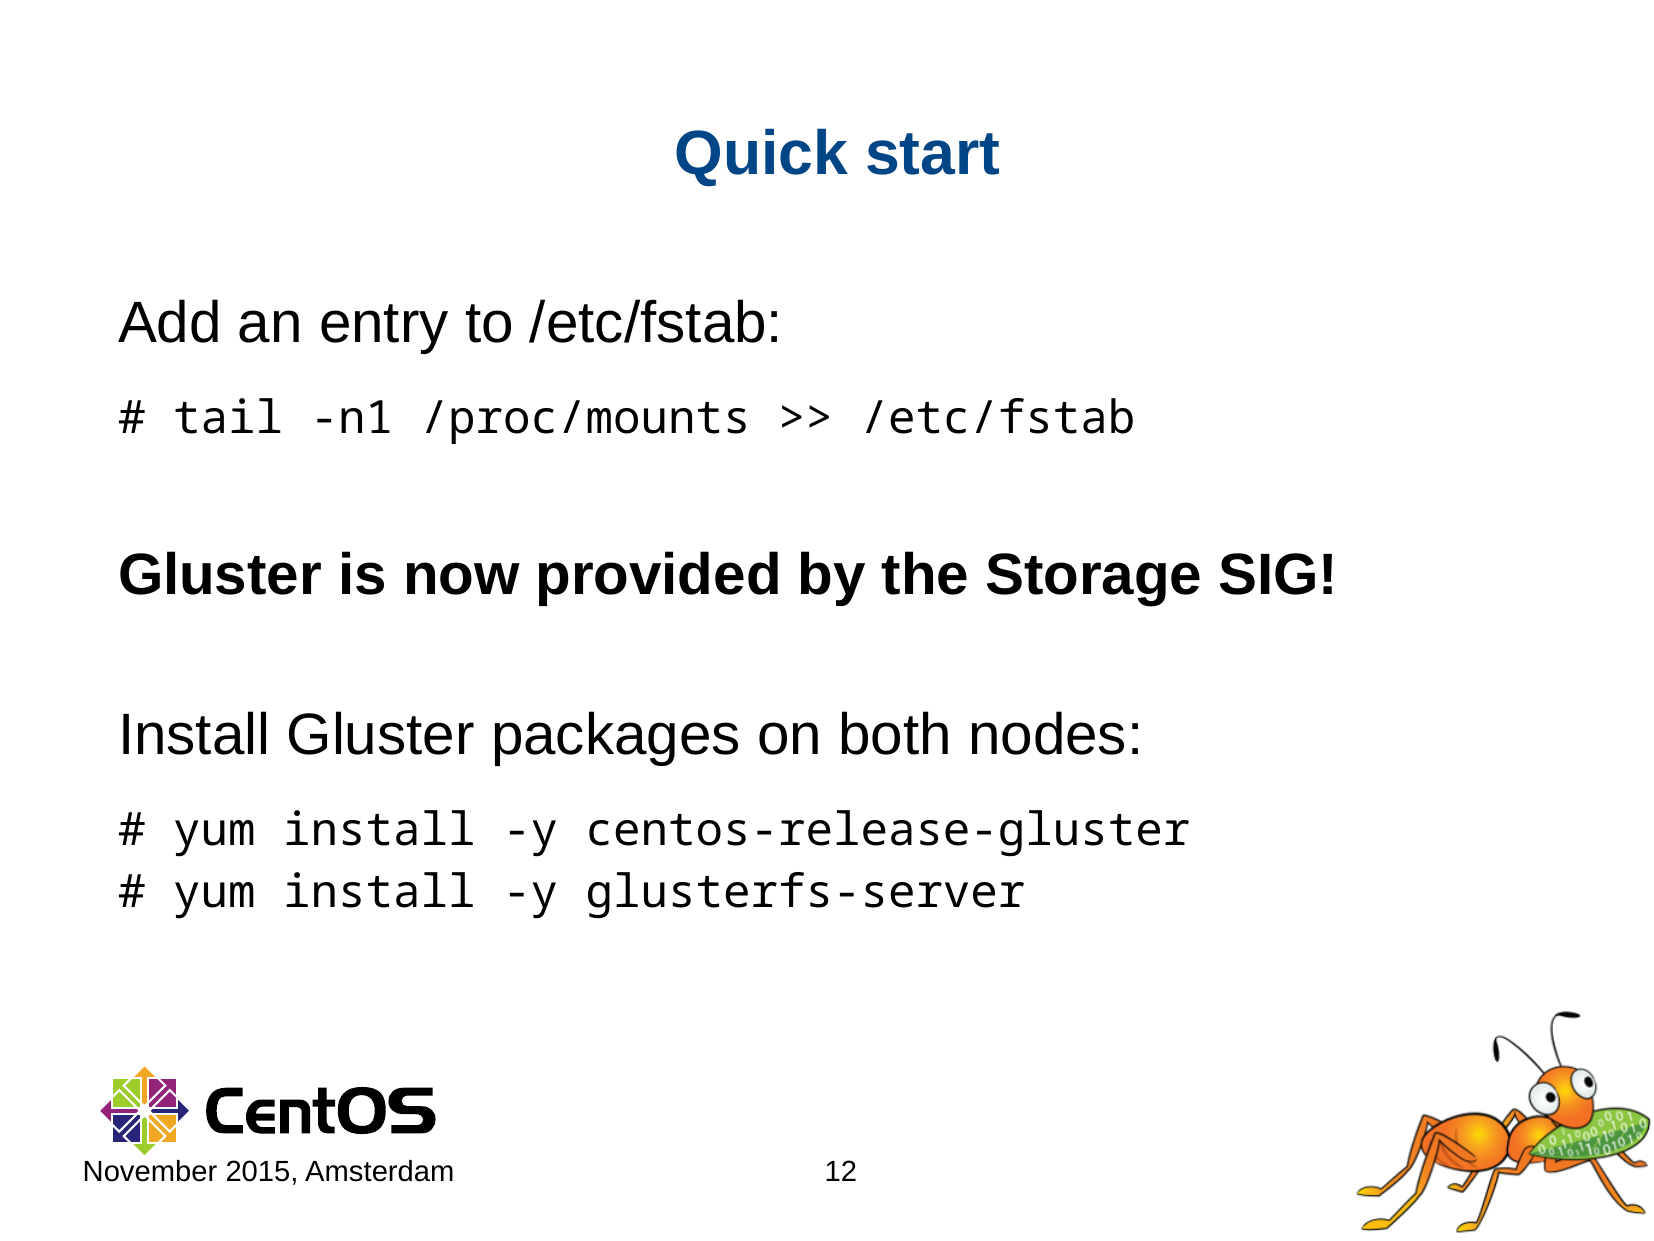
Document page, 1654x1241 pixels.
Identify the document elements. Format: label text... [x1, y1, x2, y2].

list Add an entry to /etc/fstab: # tail -n1 /proc/mounts >> /etc/fstab Gluster is now provided by the Storage SIG! Install Gluster packages on both nodes: # yum install -y centos-release-gluster # yum install -y glusterfs-server [82, 290, 1571, 1010]
picture [1353, 1009, 1654, 1235]
title Quick start [82, 49, 1571, 257]
